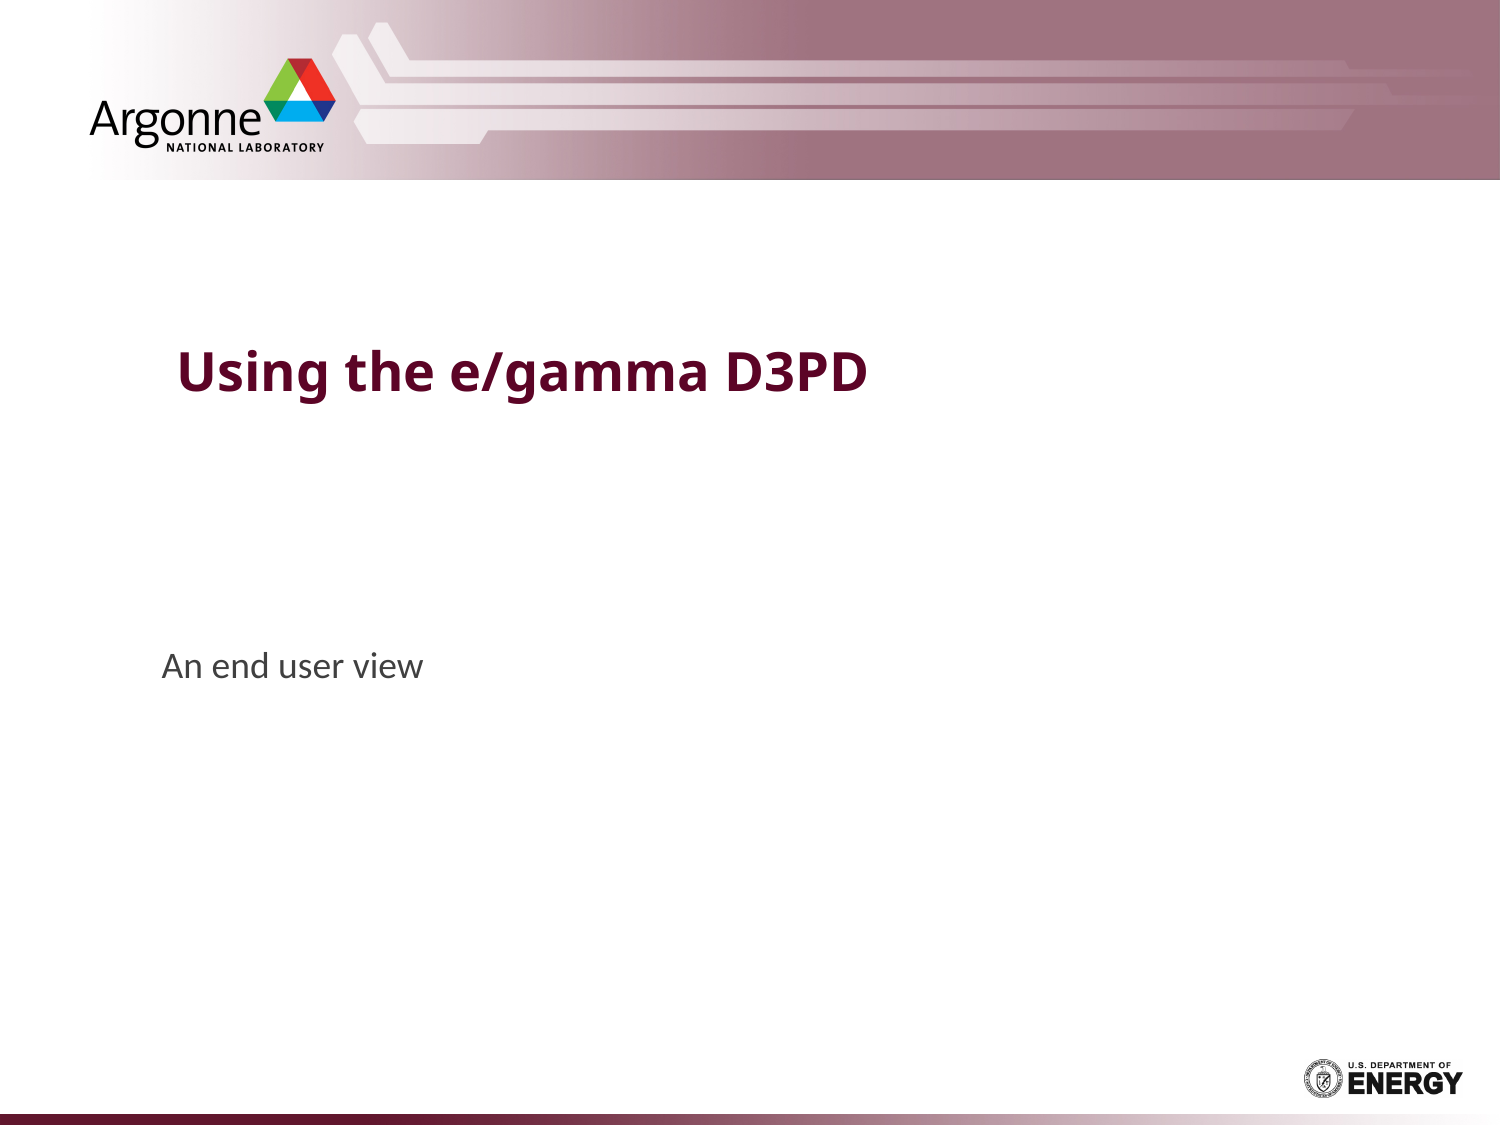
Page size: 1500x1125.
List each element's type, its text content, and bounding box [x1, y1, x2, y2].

title Using the e/gamma D3PD [161, 273, 1425, 465]
picture [0, 0, 1500, 180]
picture [0, 1114, 1500, 1125]
subtitle An end user view [161, 520, 1212, 808]
picture [1304, 1059, 1463, 1098]
